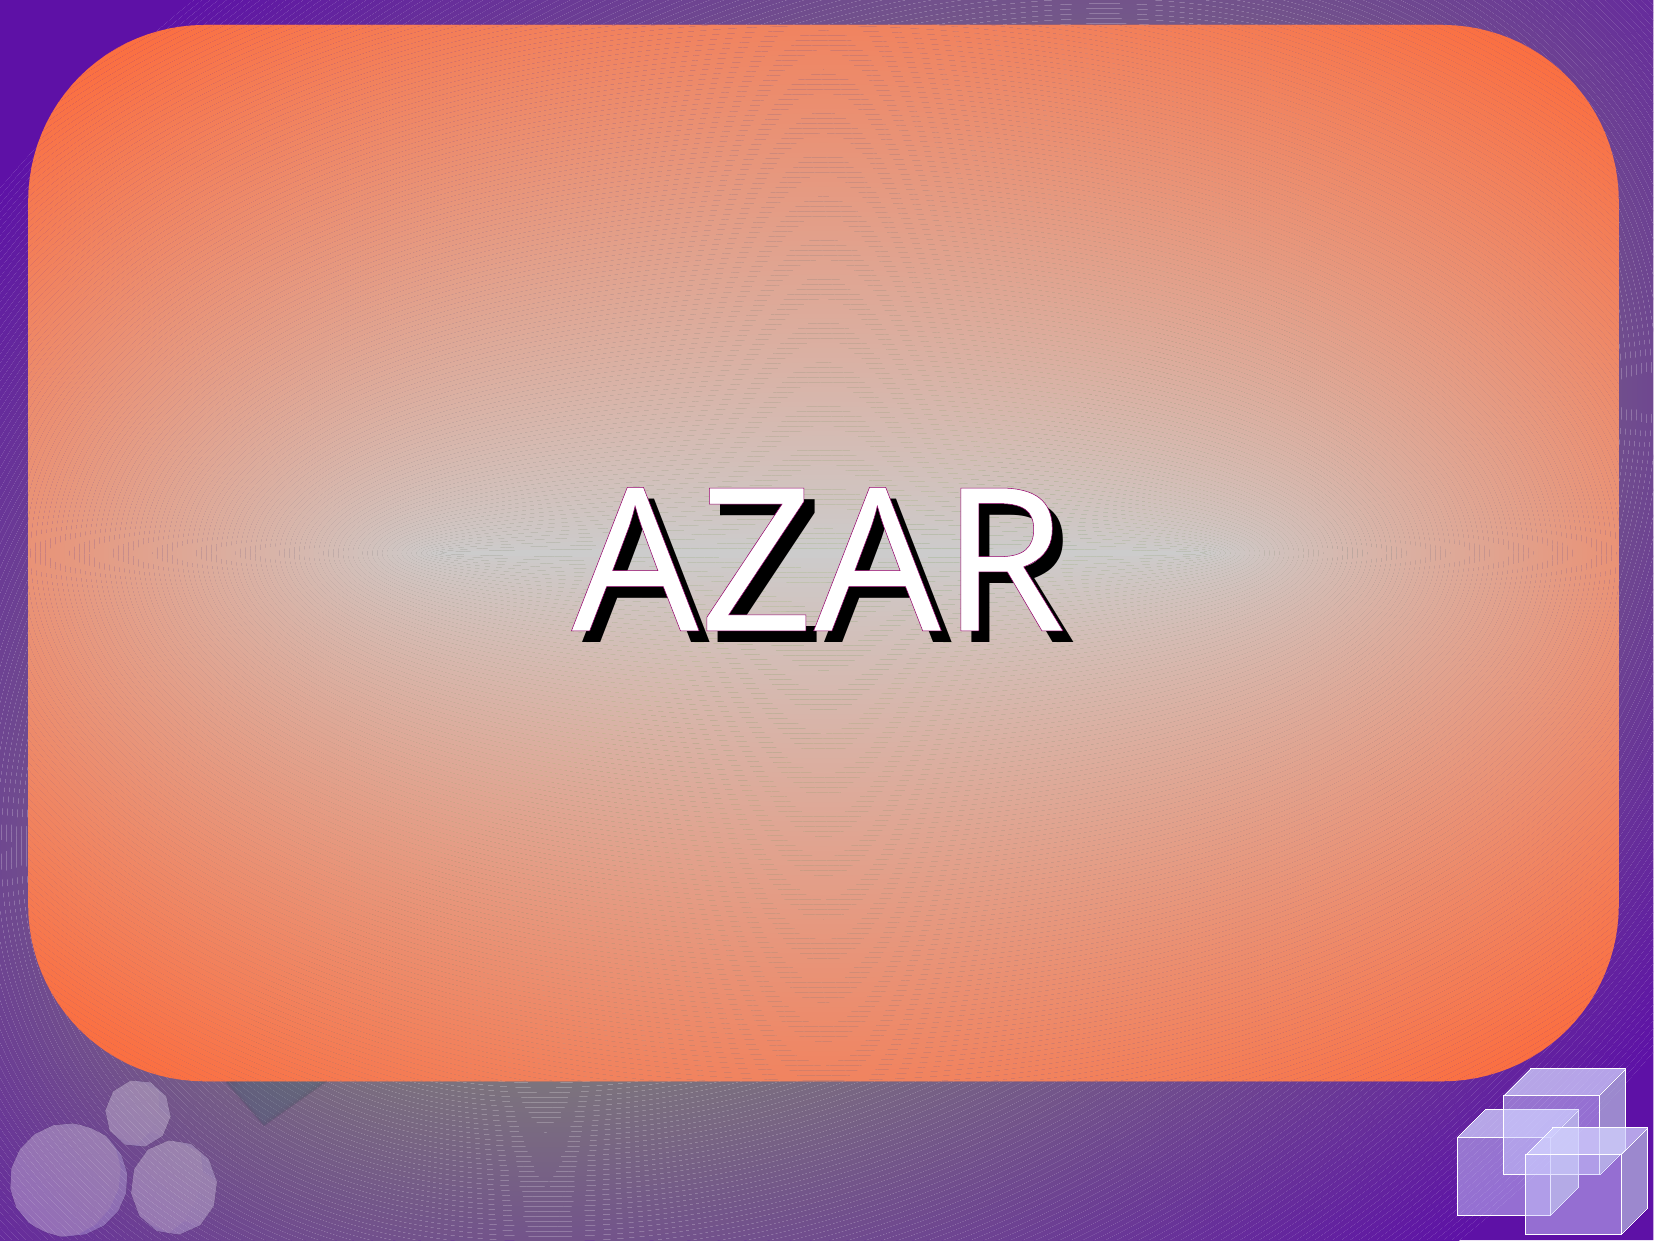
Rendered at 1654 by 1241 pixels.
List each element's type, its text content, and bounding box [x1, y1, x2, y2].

text_box AZAR [168, 409, 1469, 707]
text_box [28, 24, 1619, 1082]
